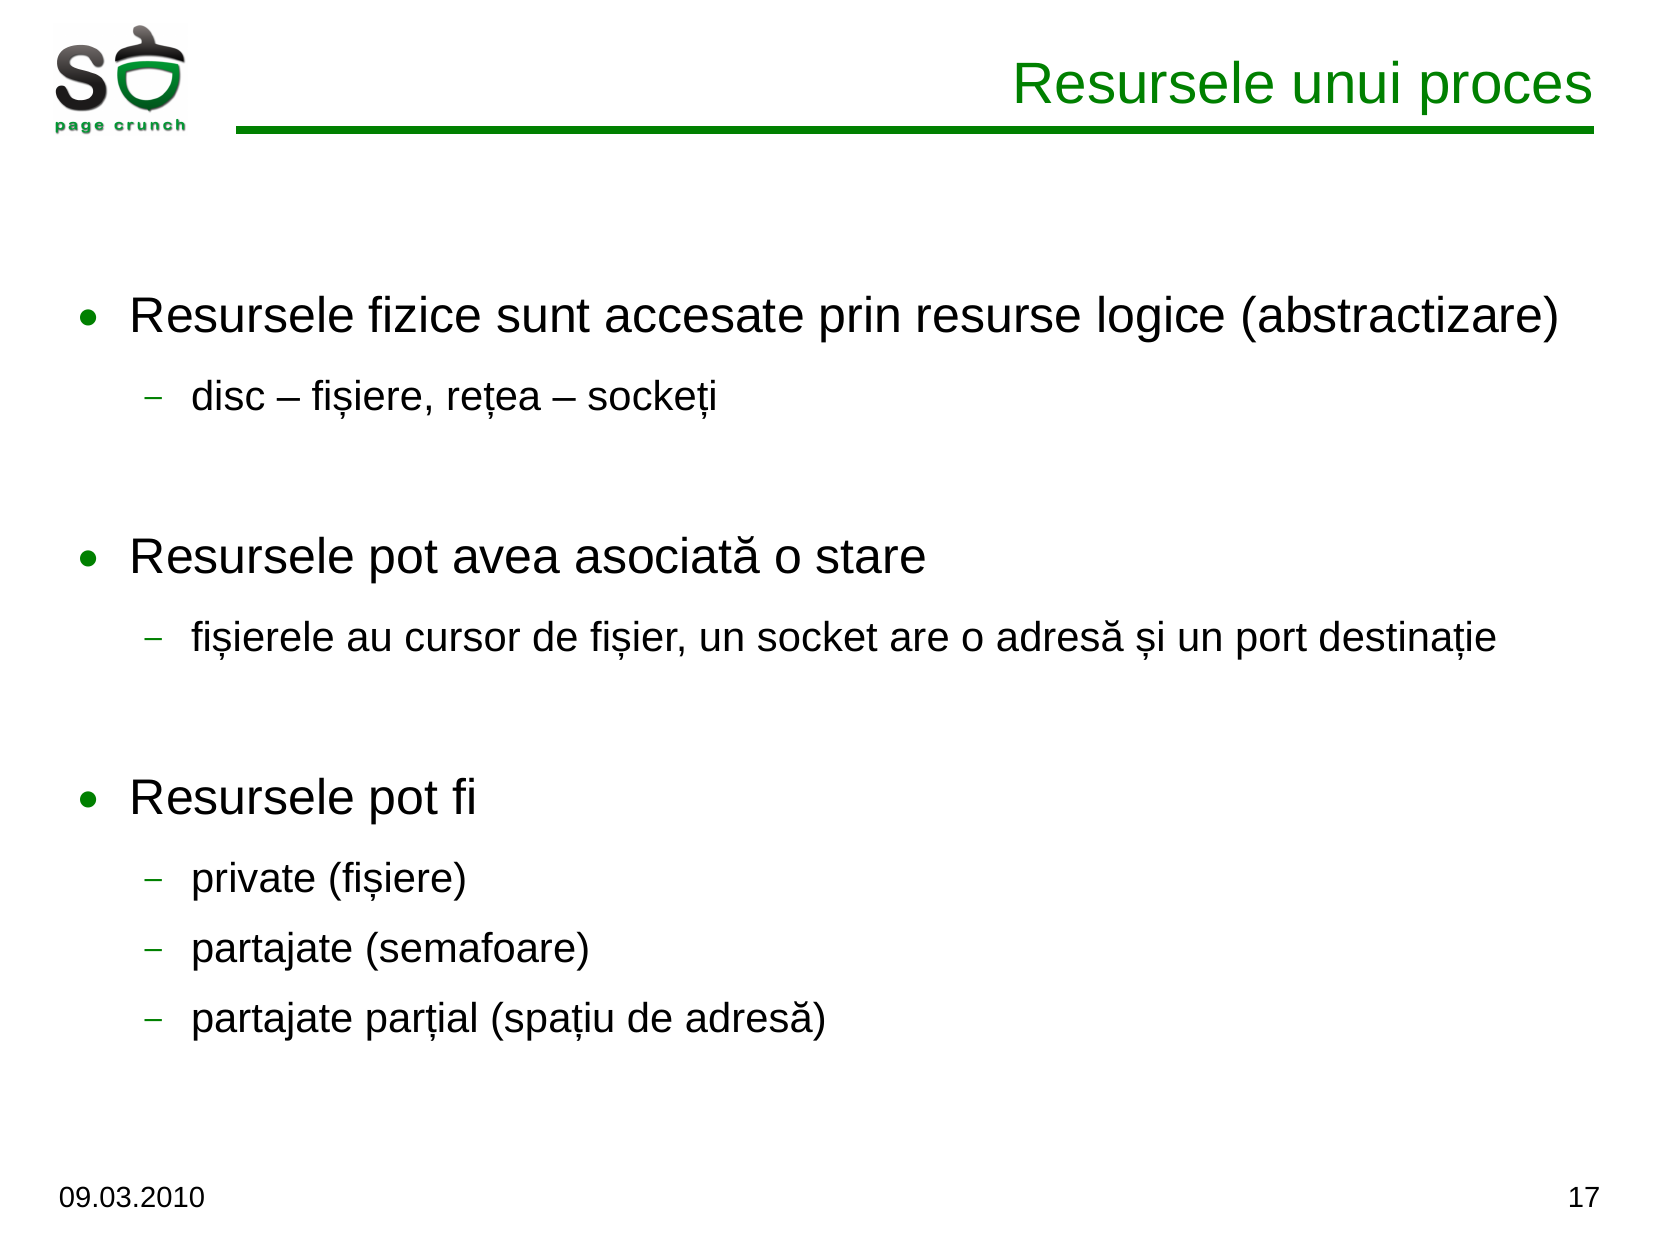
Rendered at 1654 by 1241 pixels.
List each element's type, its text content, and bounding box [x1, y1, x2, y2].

title Resursele unui proces [236, 49, 1595, 119]
list Resursele fizice sunt accesate prin resurse logice (abstractizare) disc – fișiere, rețea – sockeți Resursele pot avea asociată o stare fișierele au cursor de fișier, un socket are o adresă și un port destinație Resursele pot fi private (fișiere) partajate (semafoare) partajate parțial (spațiu de adresă) [59, 177, 1595, 1152]
picture [53, 23, 188, 136]
